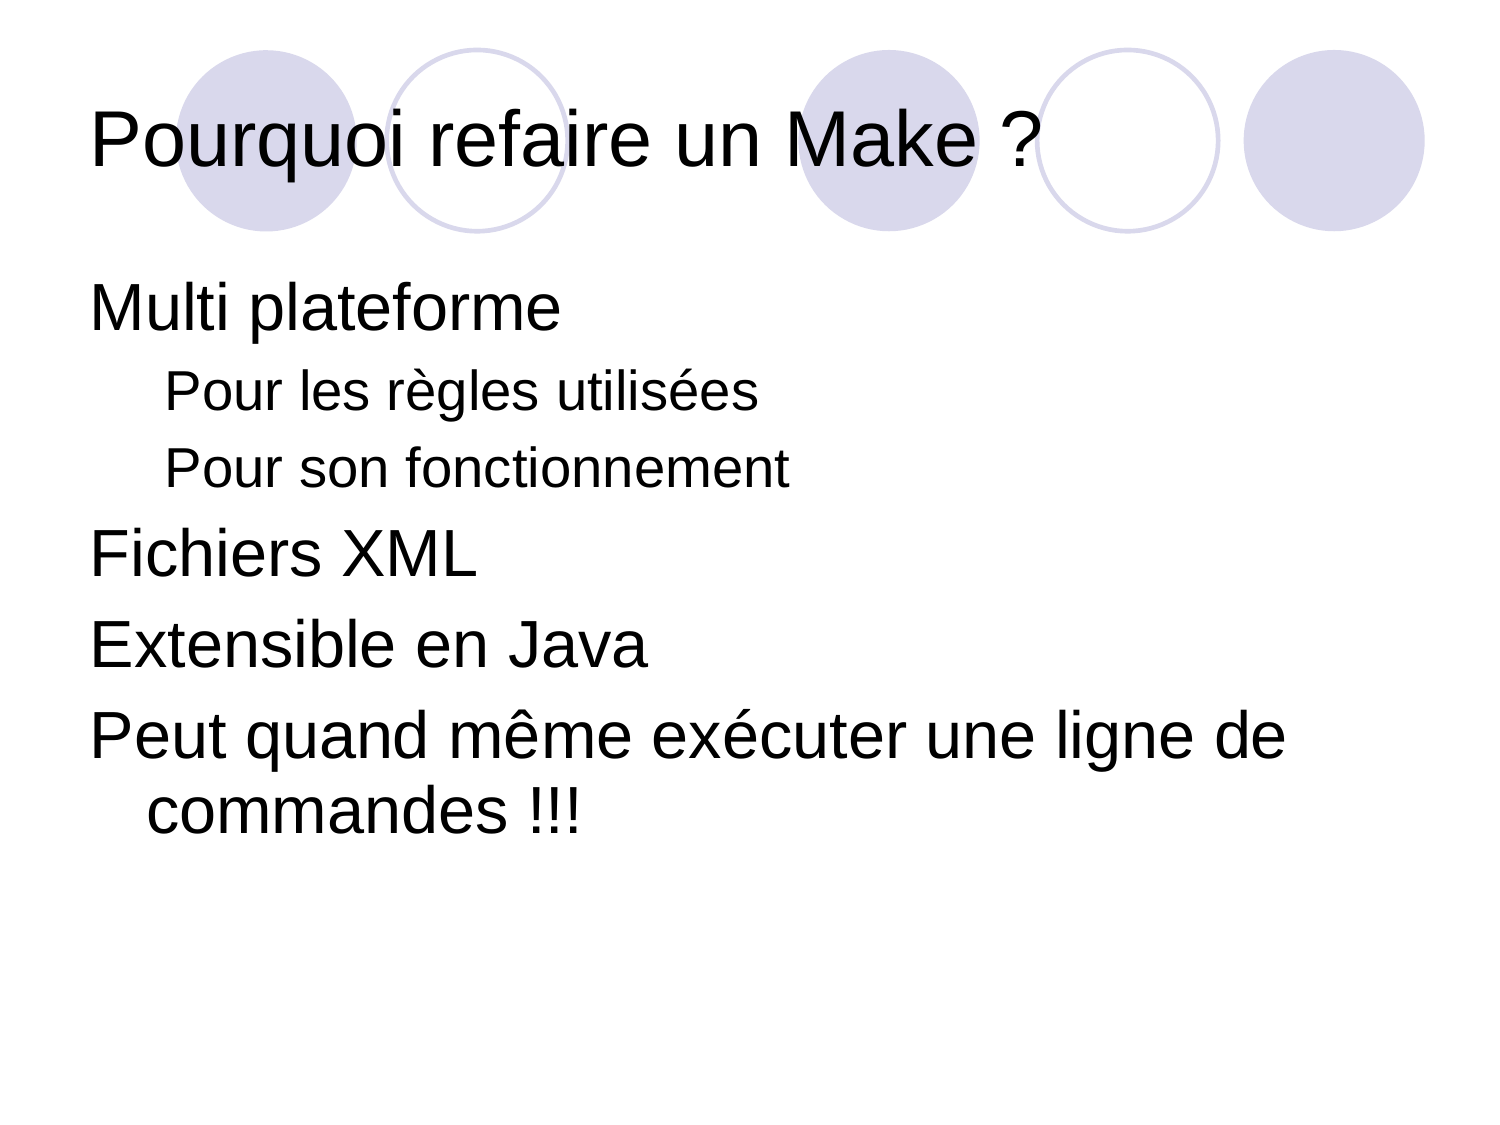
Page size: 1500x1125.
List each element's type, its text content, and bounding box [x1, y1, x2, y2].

list Multi plateforme Pour les règles utilisées Pour son fonctionnement Fichiers XML Extensible en Java Peut quand même exécuter une ligne de commandes !!! [75, 262, 1426, 1125]
title Pourquoi refaire un Make ? [75, 45, 1426, 233]
